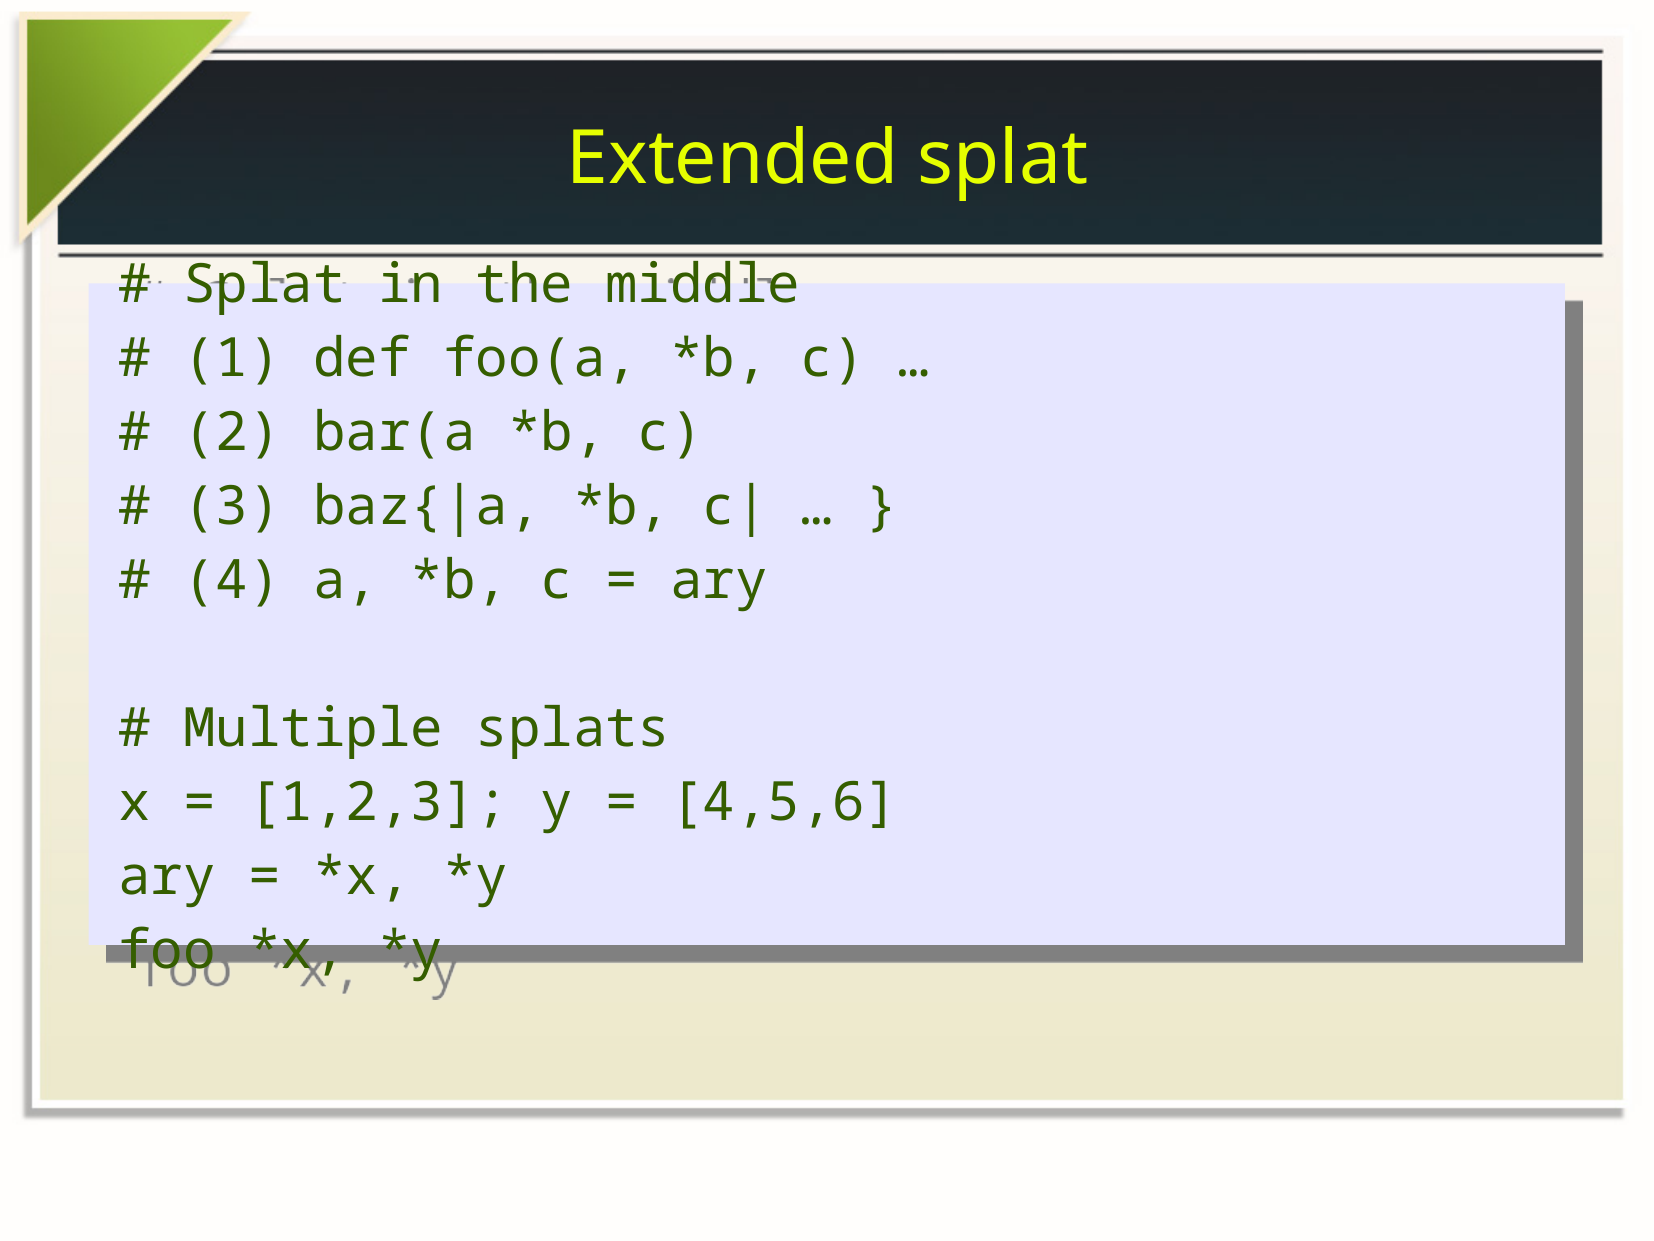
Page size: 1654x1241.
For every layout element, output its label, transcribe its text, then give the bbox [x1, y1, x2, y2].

picture [0, 0, 1654, 1241]
text_box # Splat in the middle # (1) def foo(a, *b, c) … # (2) bar(a *b, c) # (3) baz{|a, *b, c| … } # (4) a, *b, c = ary # Multiple splats x = [1,2,3]; y = [4,5,6] ary = *x, *y foo *x, *y [88, 283, 1565, 945]
title Extended splat [121, 73, 1534, 237]
